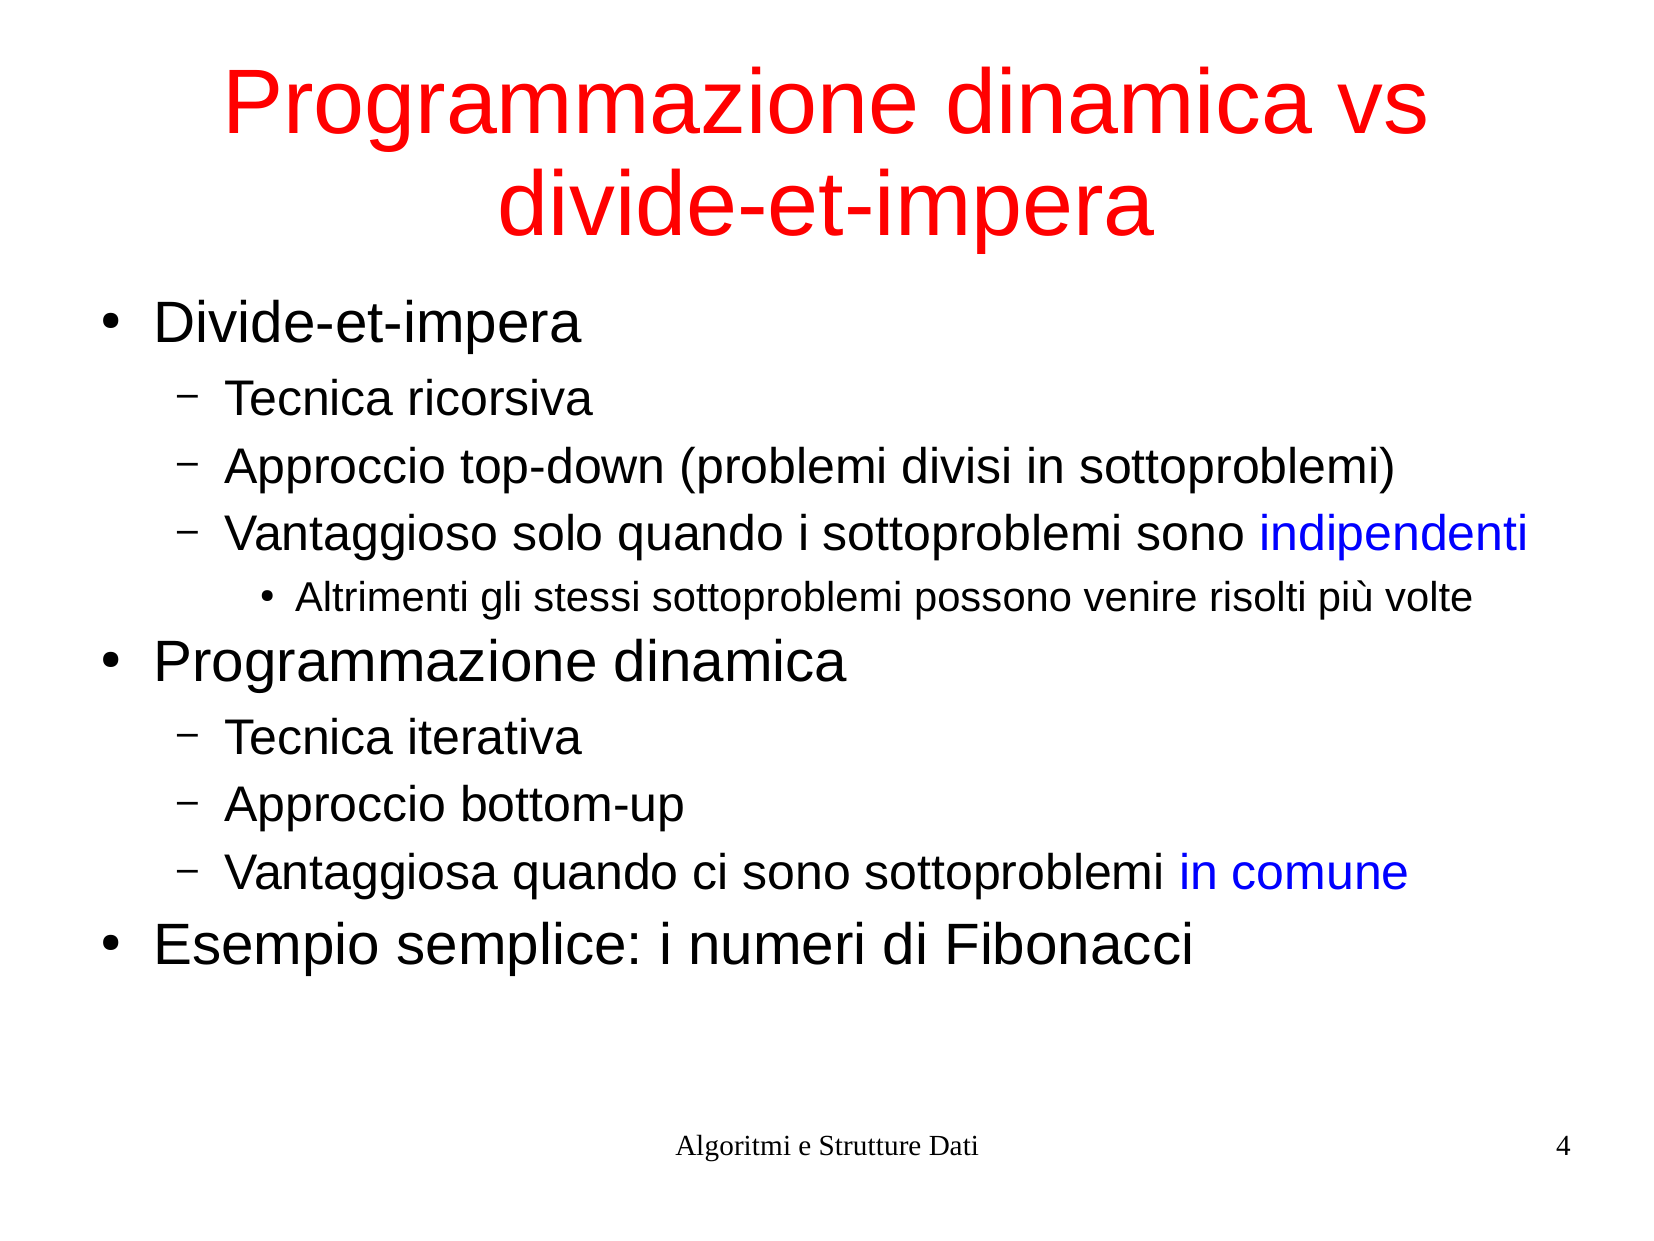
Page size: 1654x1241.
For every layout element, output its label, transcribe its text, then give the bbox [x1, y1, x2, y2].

title Programmazione dinamica vs divide-et-impera [82, 49, 1571, 257]
list Divide-et-impera Tecnica ricorsiva Approccio top-down (problemi divisi in sottoproblemi) Vantaggioso solo quando i sottoproblemi sono indipendenti Altrimenti gli stessi sottoproblemi possono venire risolti più volte Programmazione dinamica Tecnica iterativa Approccio bottom-up Vantaggiosa quando ci sono sottoproblemi in comune Esempio semplice: i numeri di Fibonacci [82, 290, 1571, 1109]
